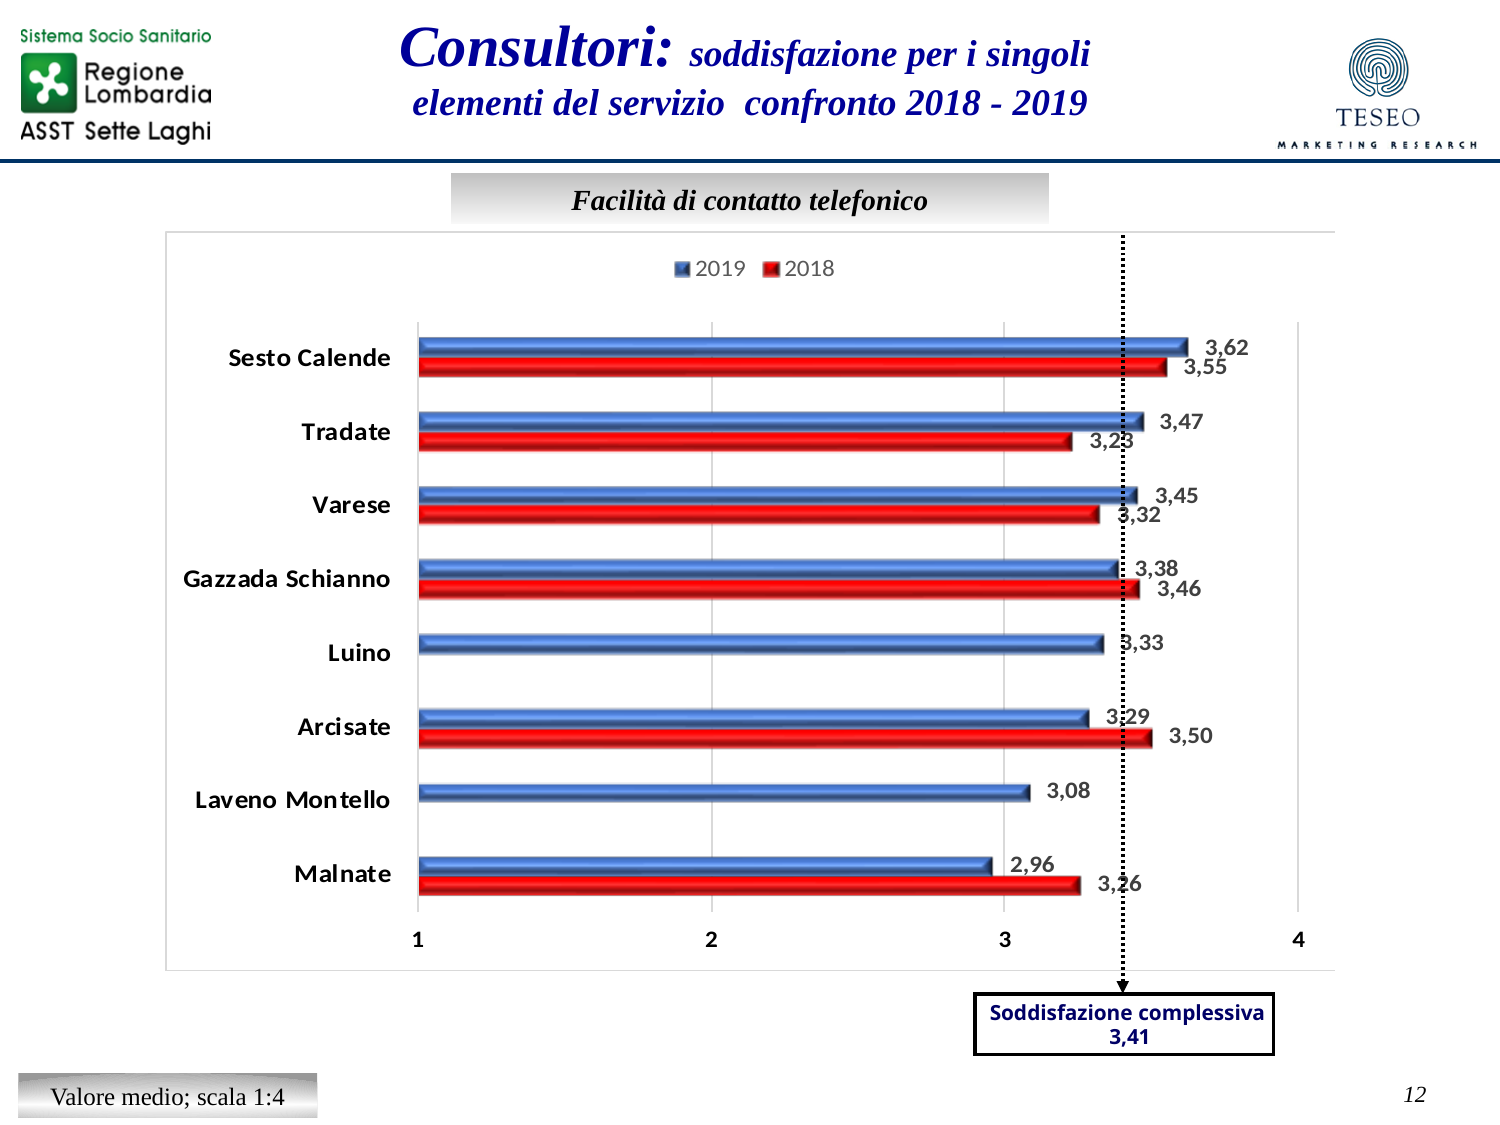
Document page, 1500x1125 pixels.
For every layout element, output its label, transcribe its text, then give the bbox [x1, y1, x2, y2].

text_box Consultori: soddisfazione per i singoli elementi del servizio confronto 2018 - 2019 [206, 25, 1294, 151]
picture [165, 230, 1335, 971]
picture [21, 26, 206, 148]
text_box Facilità di contatto telefonico [451, 173, 1049, 224]
text_box Soddisfazione complessiva 3,41 [974, 993, 1274, 1055]
picture [1294, 30, 1481, 149]
text_box Valore medio; scala 1:4 [18, 1073, 318, 1118]
